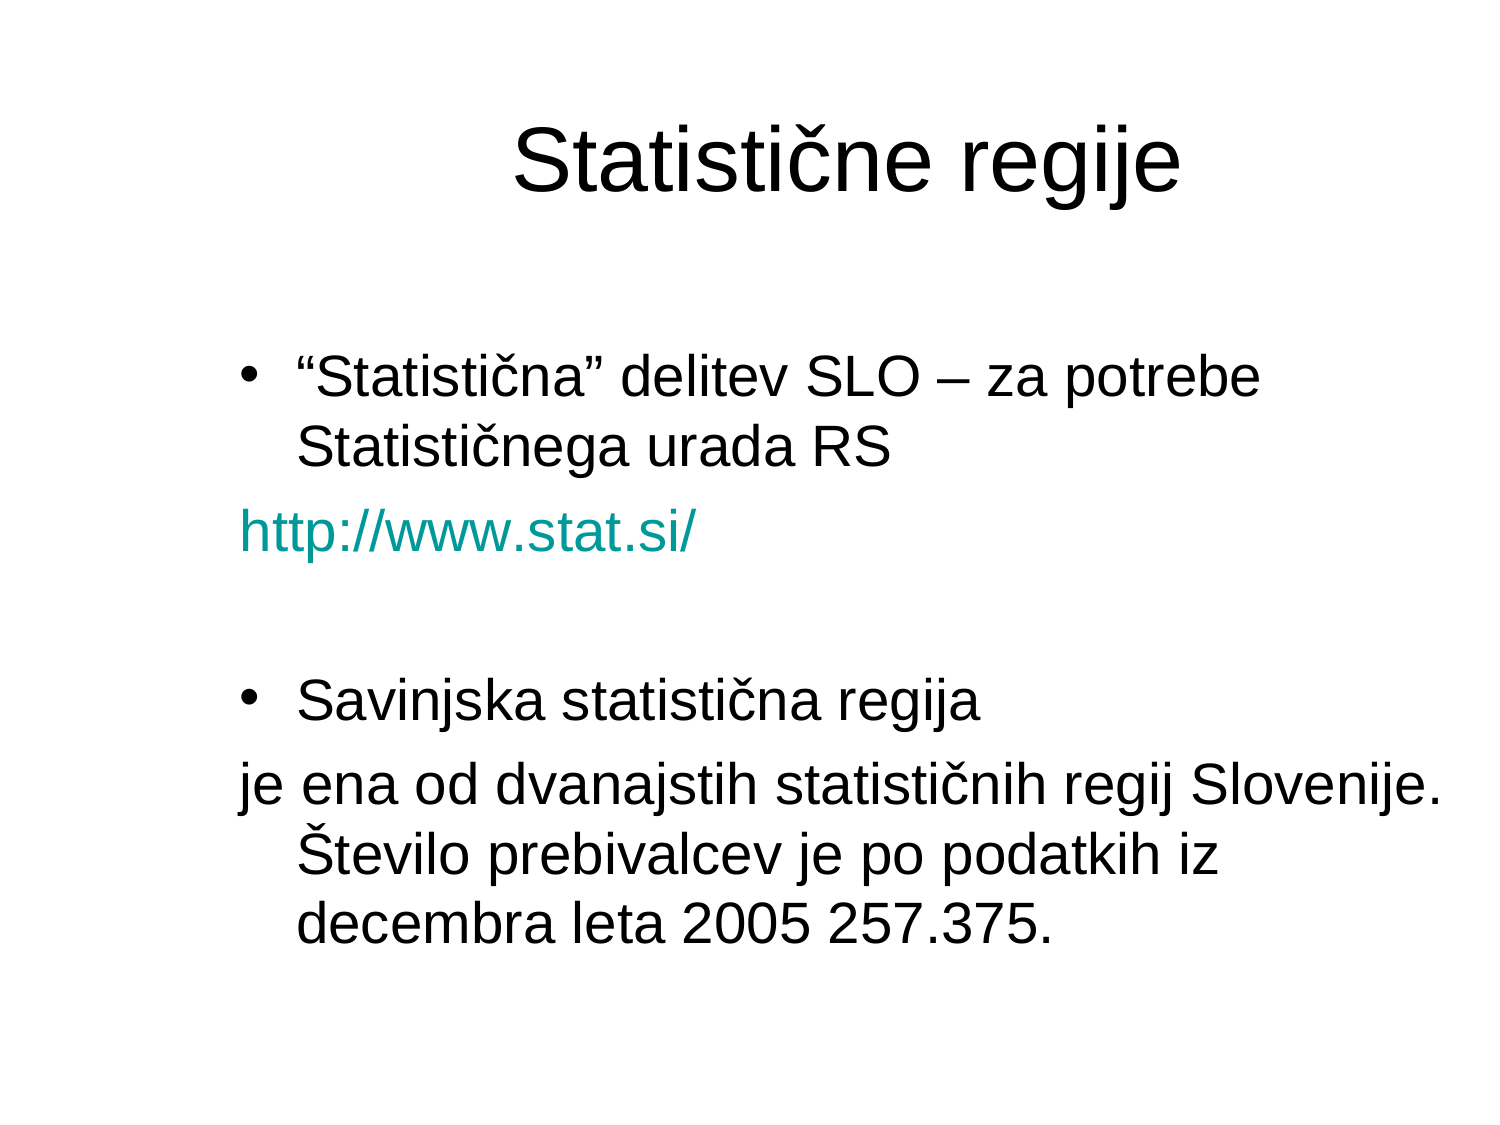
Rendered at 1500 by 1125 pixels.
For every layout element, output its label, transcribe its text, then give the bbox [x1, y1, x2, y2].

list “Statistična” delitev SLO – za potrebe Statističnega urada RS http://www.stat.si/ Savinjska statistična regija je ena od dvanajstih statističnih regij Slovenije. Število prebivalcev je po podatkih iz decembra leta 2005 257.375. [225, 331, 1500, 1049]
title Statistične regije [221, 35, 1500, 276]
